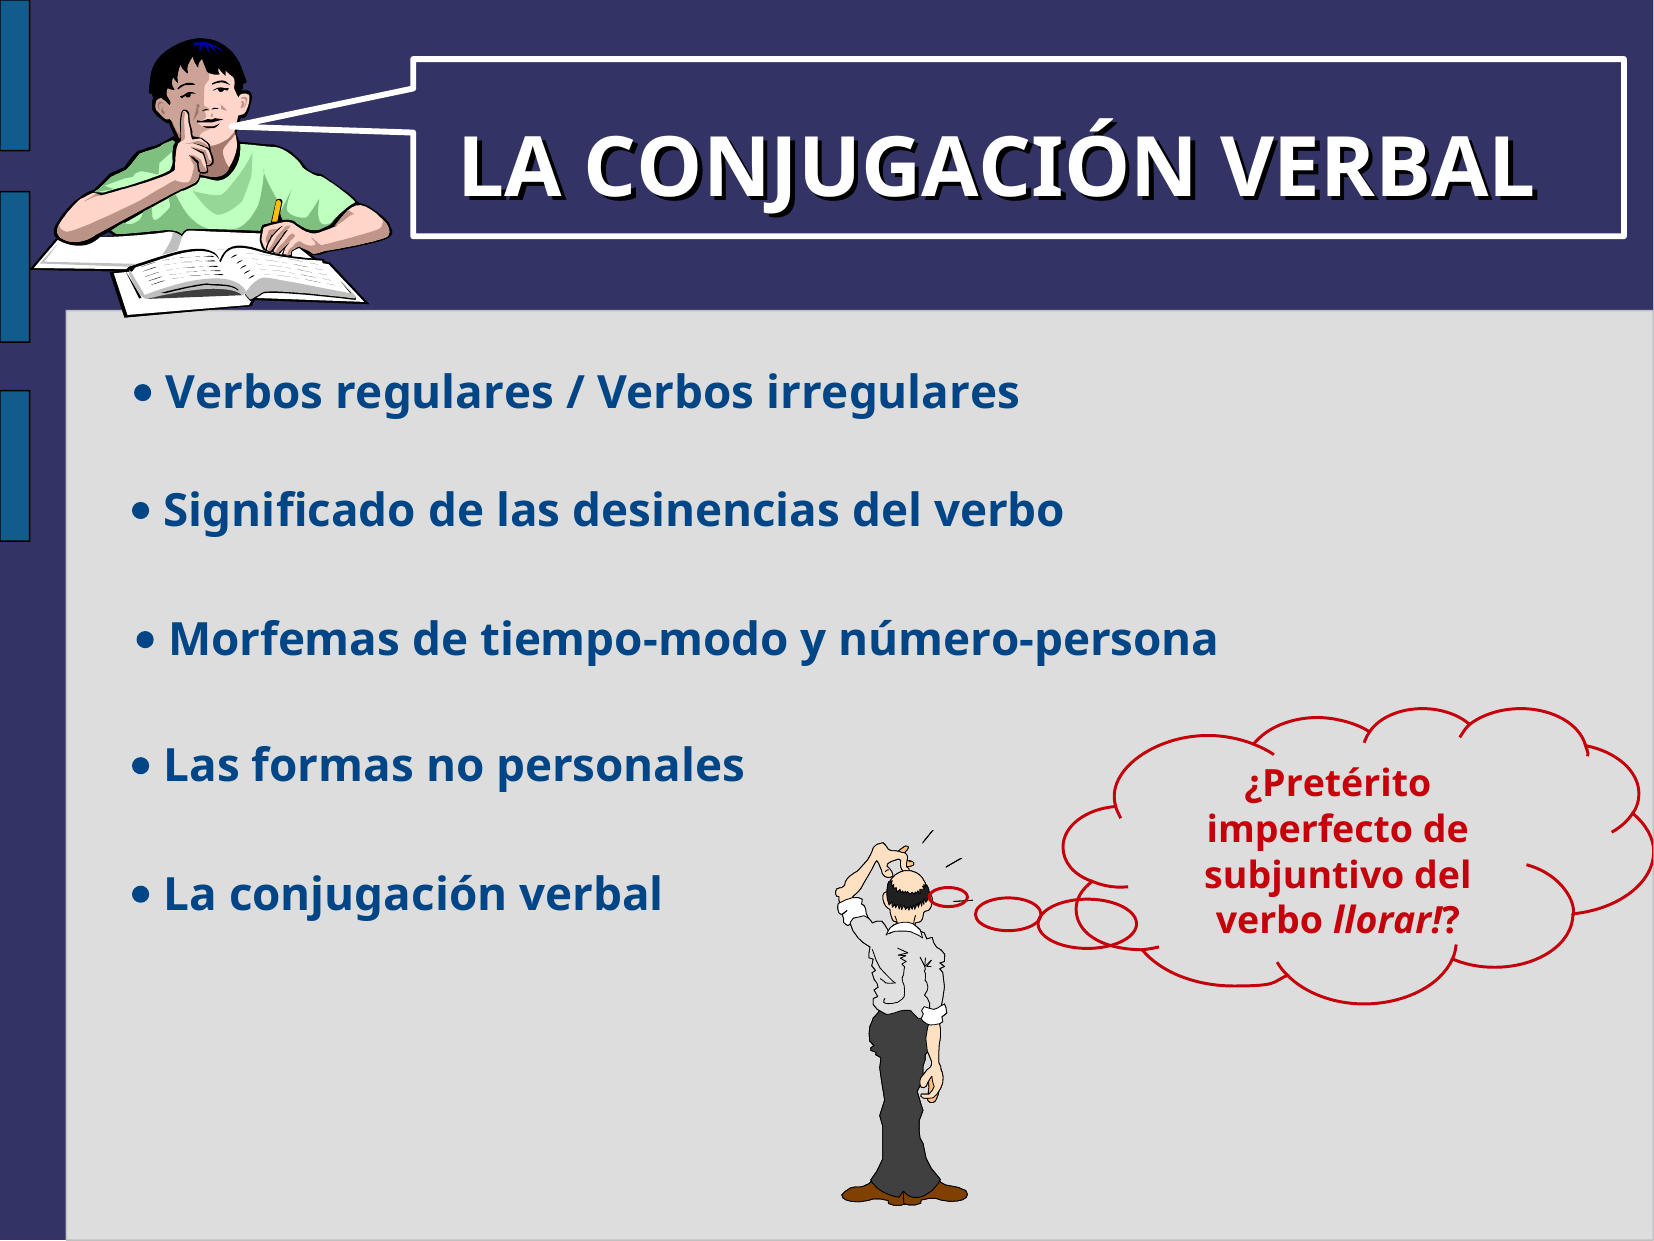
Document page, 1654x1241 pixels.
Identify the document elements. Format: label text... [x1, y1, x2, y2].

picture [834, 830, 1241, 1211]
text_box ¿Pretérito imperfecto de subjuntivo del verbo llorar!? [975, 708, 1654, 1004]
text_box  Verbos regulares / Verbos irregulares [120, 354, 1039, 434]
text_box LA CONJUGACIÓN VERBAL [922, 88, 1621, 220]
picture [263, 63, 922, 233]
text_box  Las formas no personales [118, 727, 750, 832]
picture [29, 29, 922, 325]
text_box  Significado de las desinencias del verbo [118, 472, 1072, 552]
text_box  La conjugación verbal [118, 856, 662, 935]
text_box  Morfemas de tiempo-modo y número-persona [122, 601, 1201, 681]
